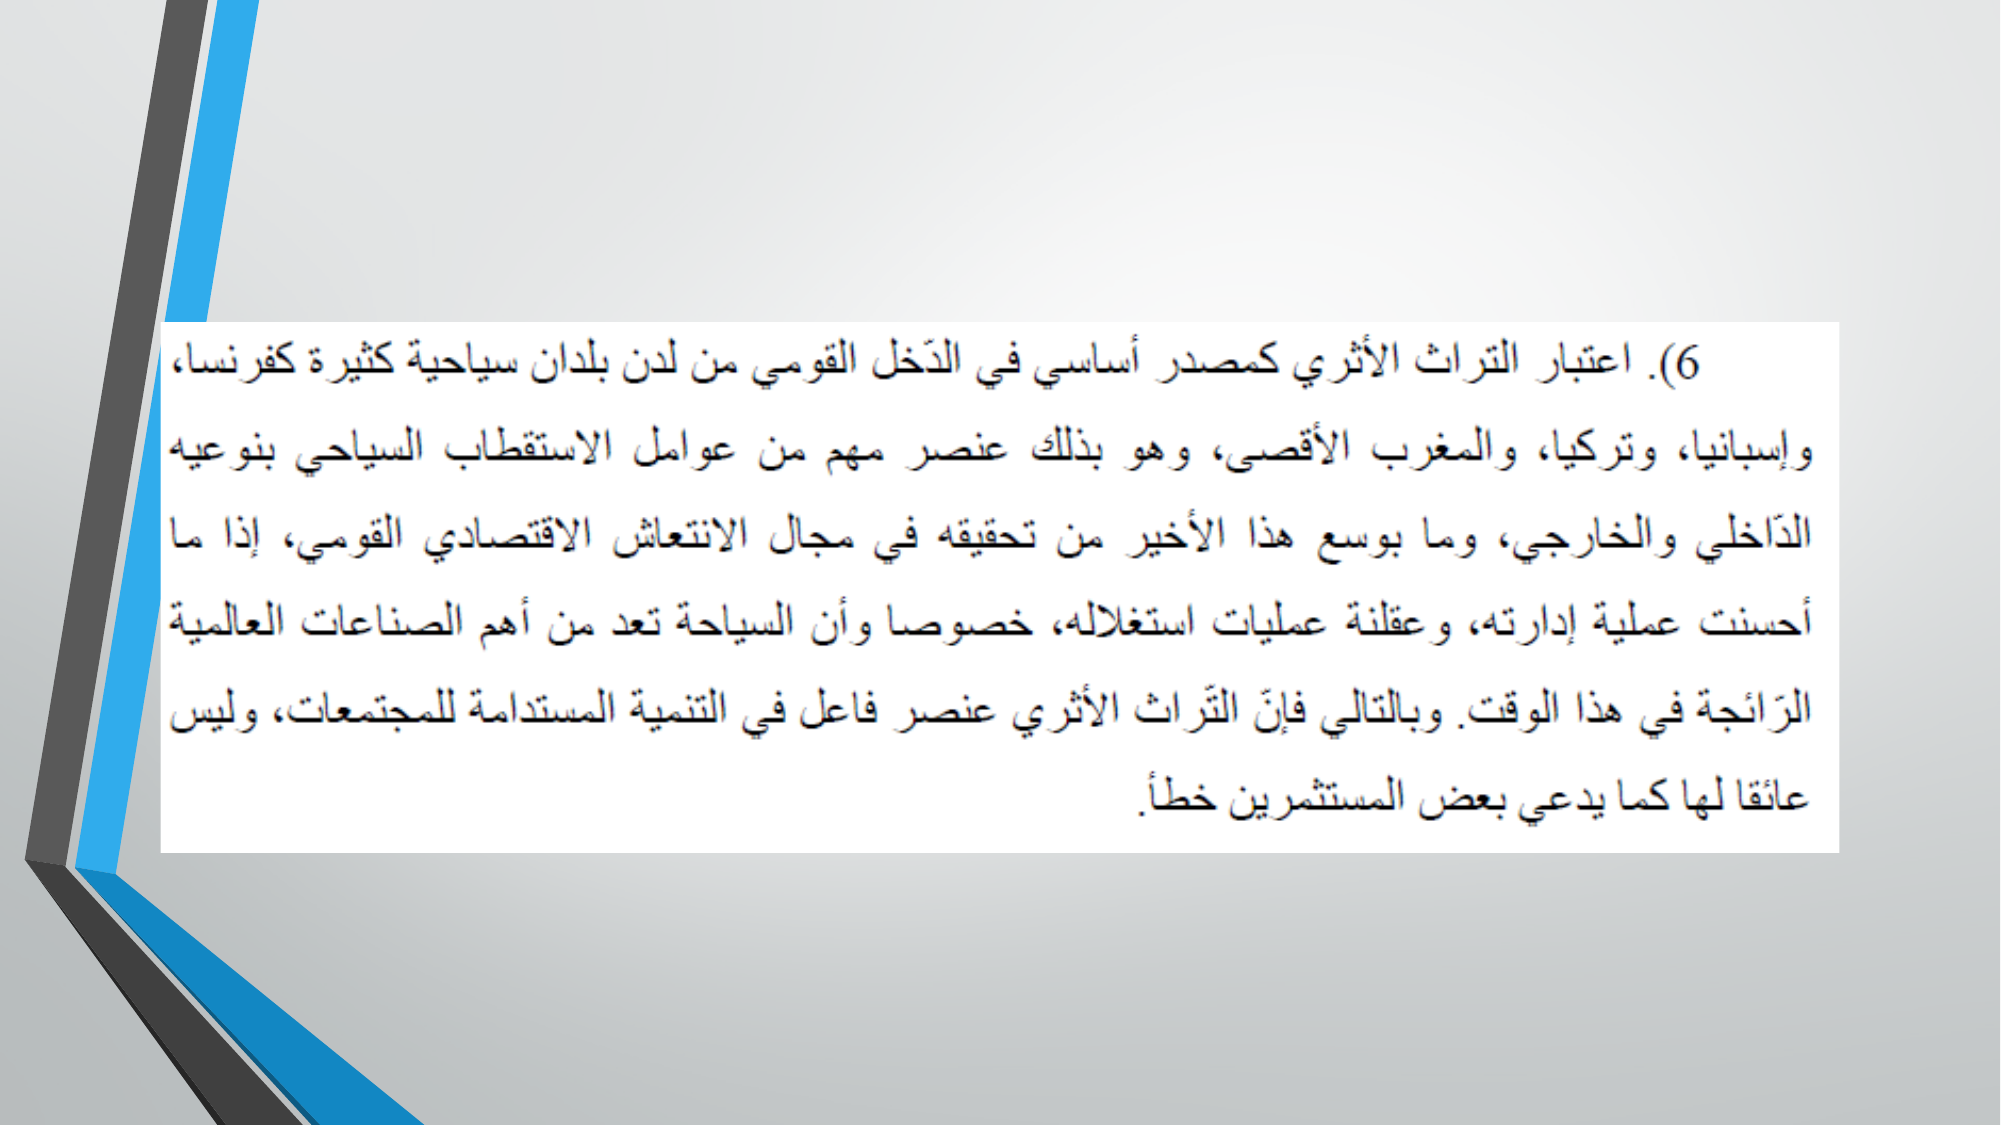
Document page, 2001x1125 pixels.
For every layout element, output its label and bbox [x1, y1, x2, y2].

picture [160, 322, 1840, 853]
